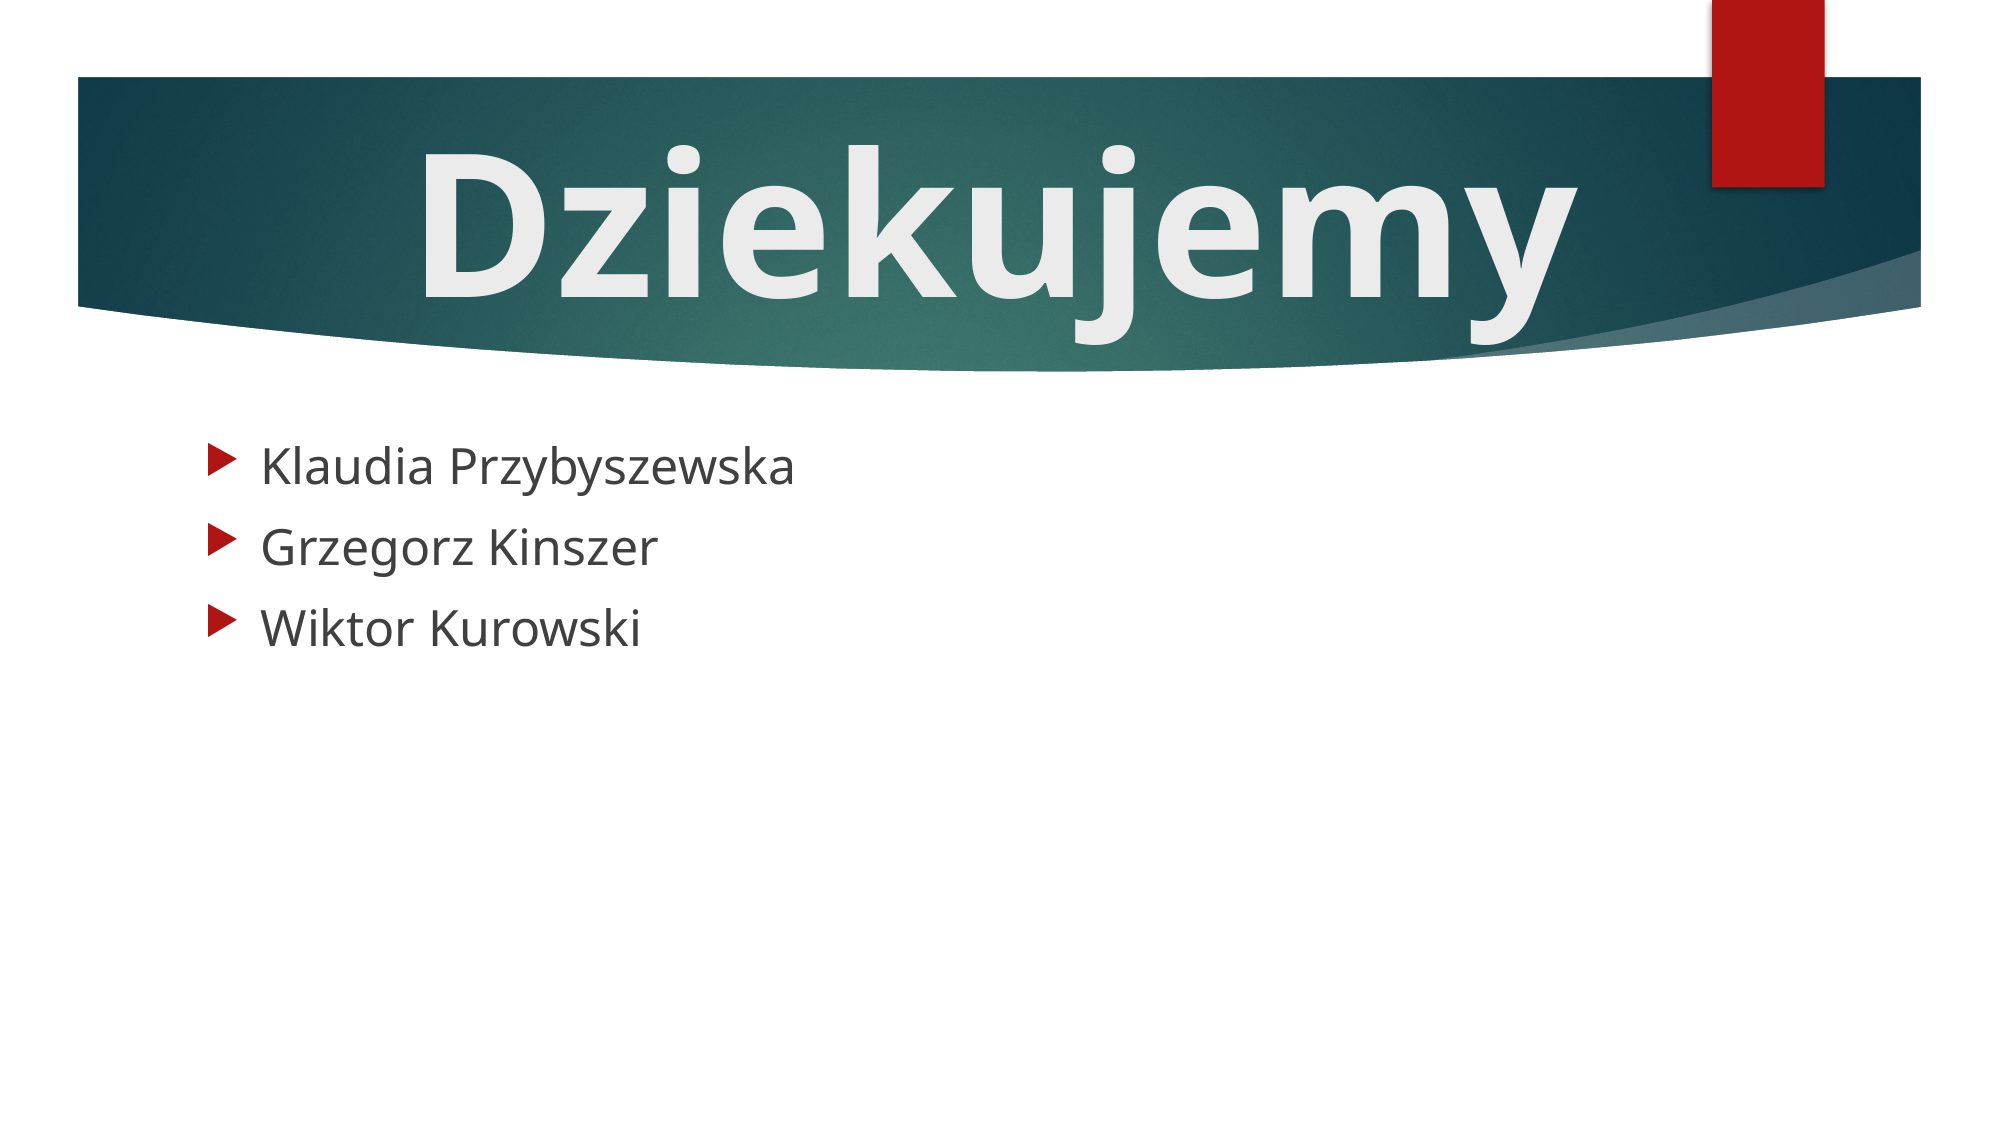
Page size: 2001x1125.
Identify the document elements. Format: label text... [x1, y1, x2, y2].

title Dziekujemy [273, 159, 1713, 276]
picture [79, 78, 1920, 371]
list Klaudia Przybyszewska Grzegorz Kinszer Wiktor Kurowski [189, 427, 1638, 988]
